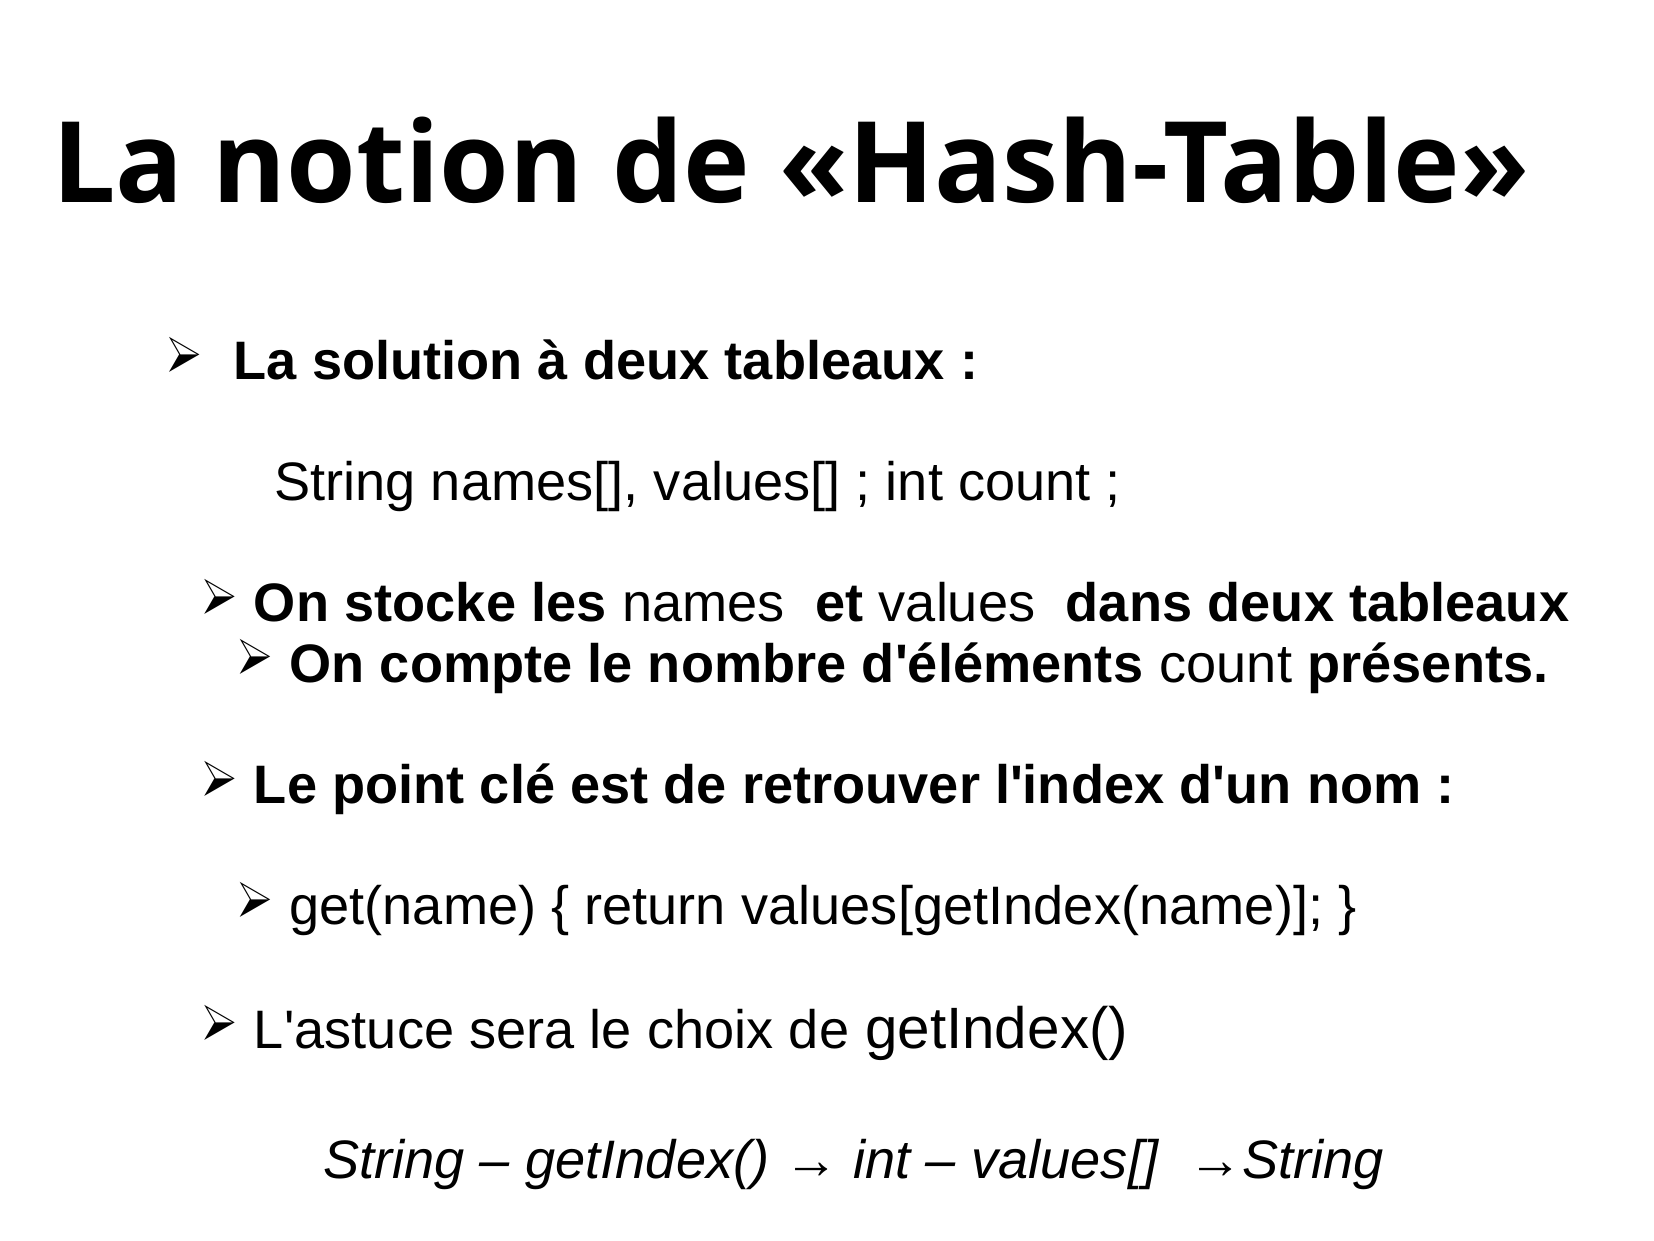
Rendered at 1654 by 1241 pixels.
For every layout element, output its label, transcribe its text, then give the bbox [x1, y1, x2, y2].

text_box La solution à deux tableaux : String names[], values[] ; int count ; On stocke les names et values dans deux tableaux On compte le nombre d'éléments count présents. Le point clé est de retrouver l'index d'un nom : get(name) { return values[getIndex(name)]; } L'astuce sera le choix de getIndex() String – getIndex() → int – values[] →String [150, 262, 1586, 1241]
text_box La notion de «Hash-Table» [37, 75, 1613, 235]
